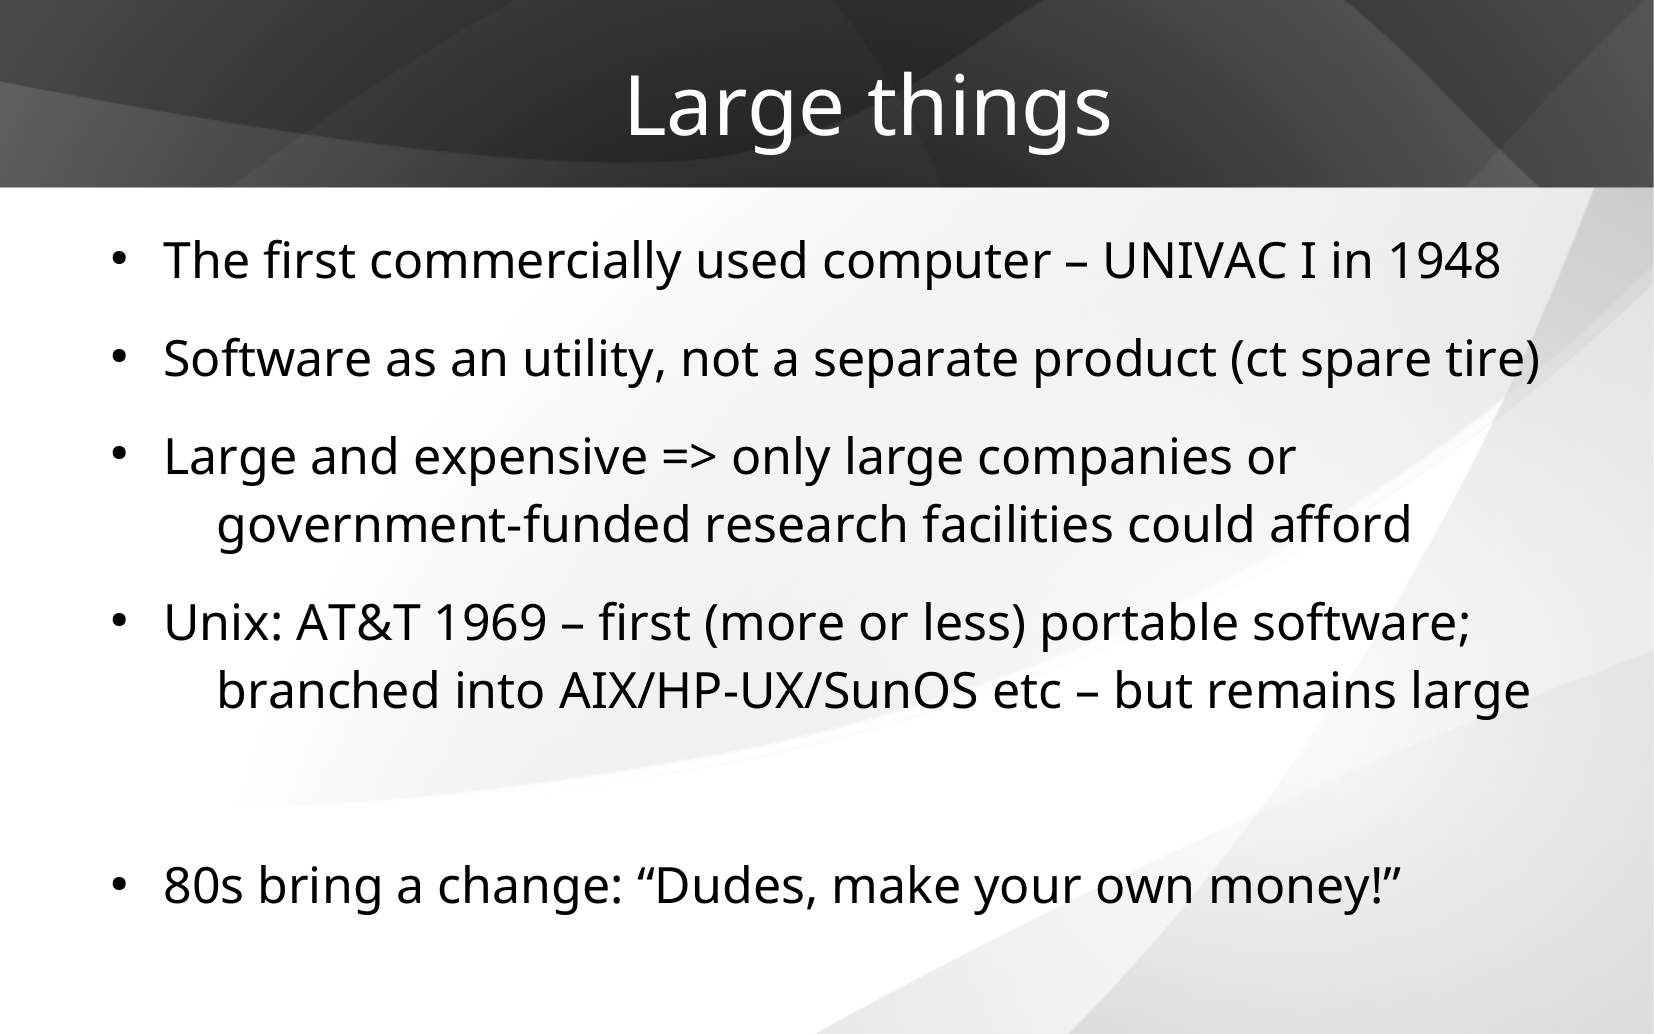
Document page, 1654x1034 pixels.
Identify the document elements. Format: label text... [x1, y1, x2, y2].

list The first commercially used computer – UNIVAC I in 1948 Software as an utility, not a separate product (ct spare tire) Large and expensive => only large companies or government-funded research facilities could afford Unix: AT&T 1969 – first (more or less) portable software; branched into AIX/HP-UX/SunOS etc – but remains large 80s bring a change: “Dudes, make your own money!” [75, 225, 1613, 1013]
title Large things [124, 0, 1613, 208]
picture [0, 0, 1654, 1034]
